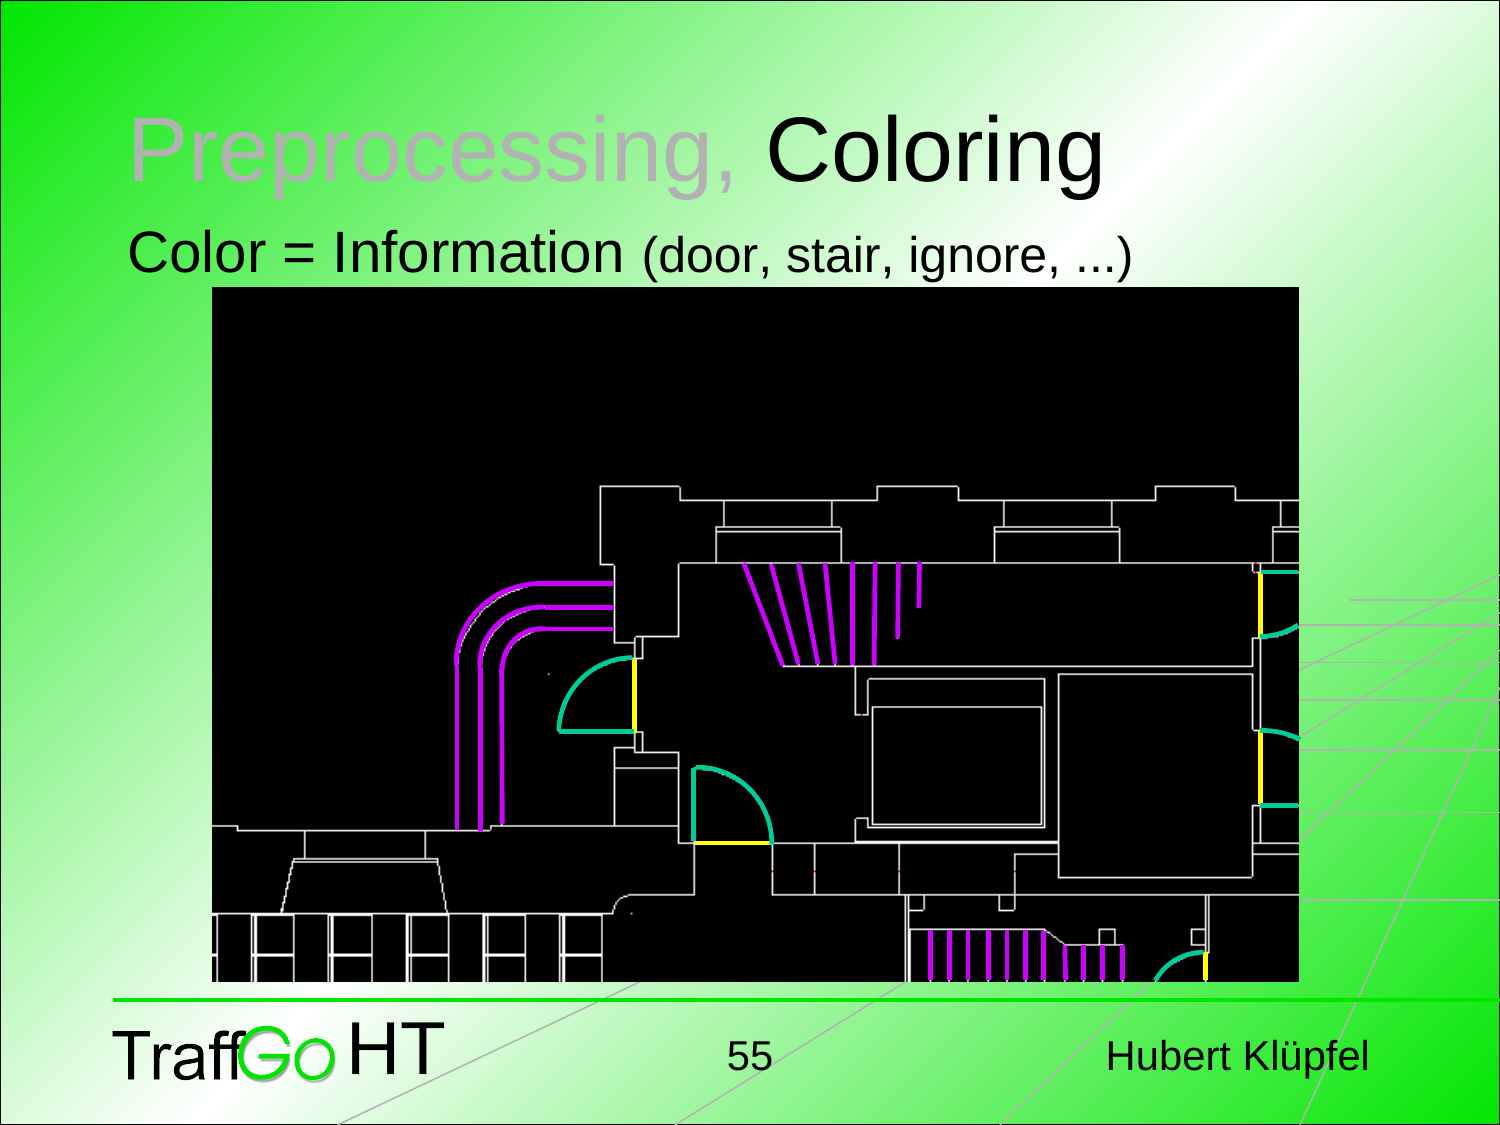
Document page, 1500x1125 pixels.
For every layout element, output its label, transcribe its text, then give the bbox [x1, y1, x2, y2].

picture [212, 287, 1299, 982]
picture [112, 1024, 338, 1085]
title Preprocessing, Coloring [112, 87, 1388, 213]
list Color = Information (door, stair, ignore, ...) [112, 213, 1388, 313]
